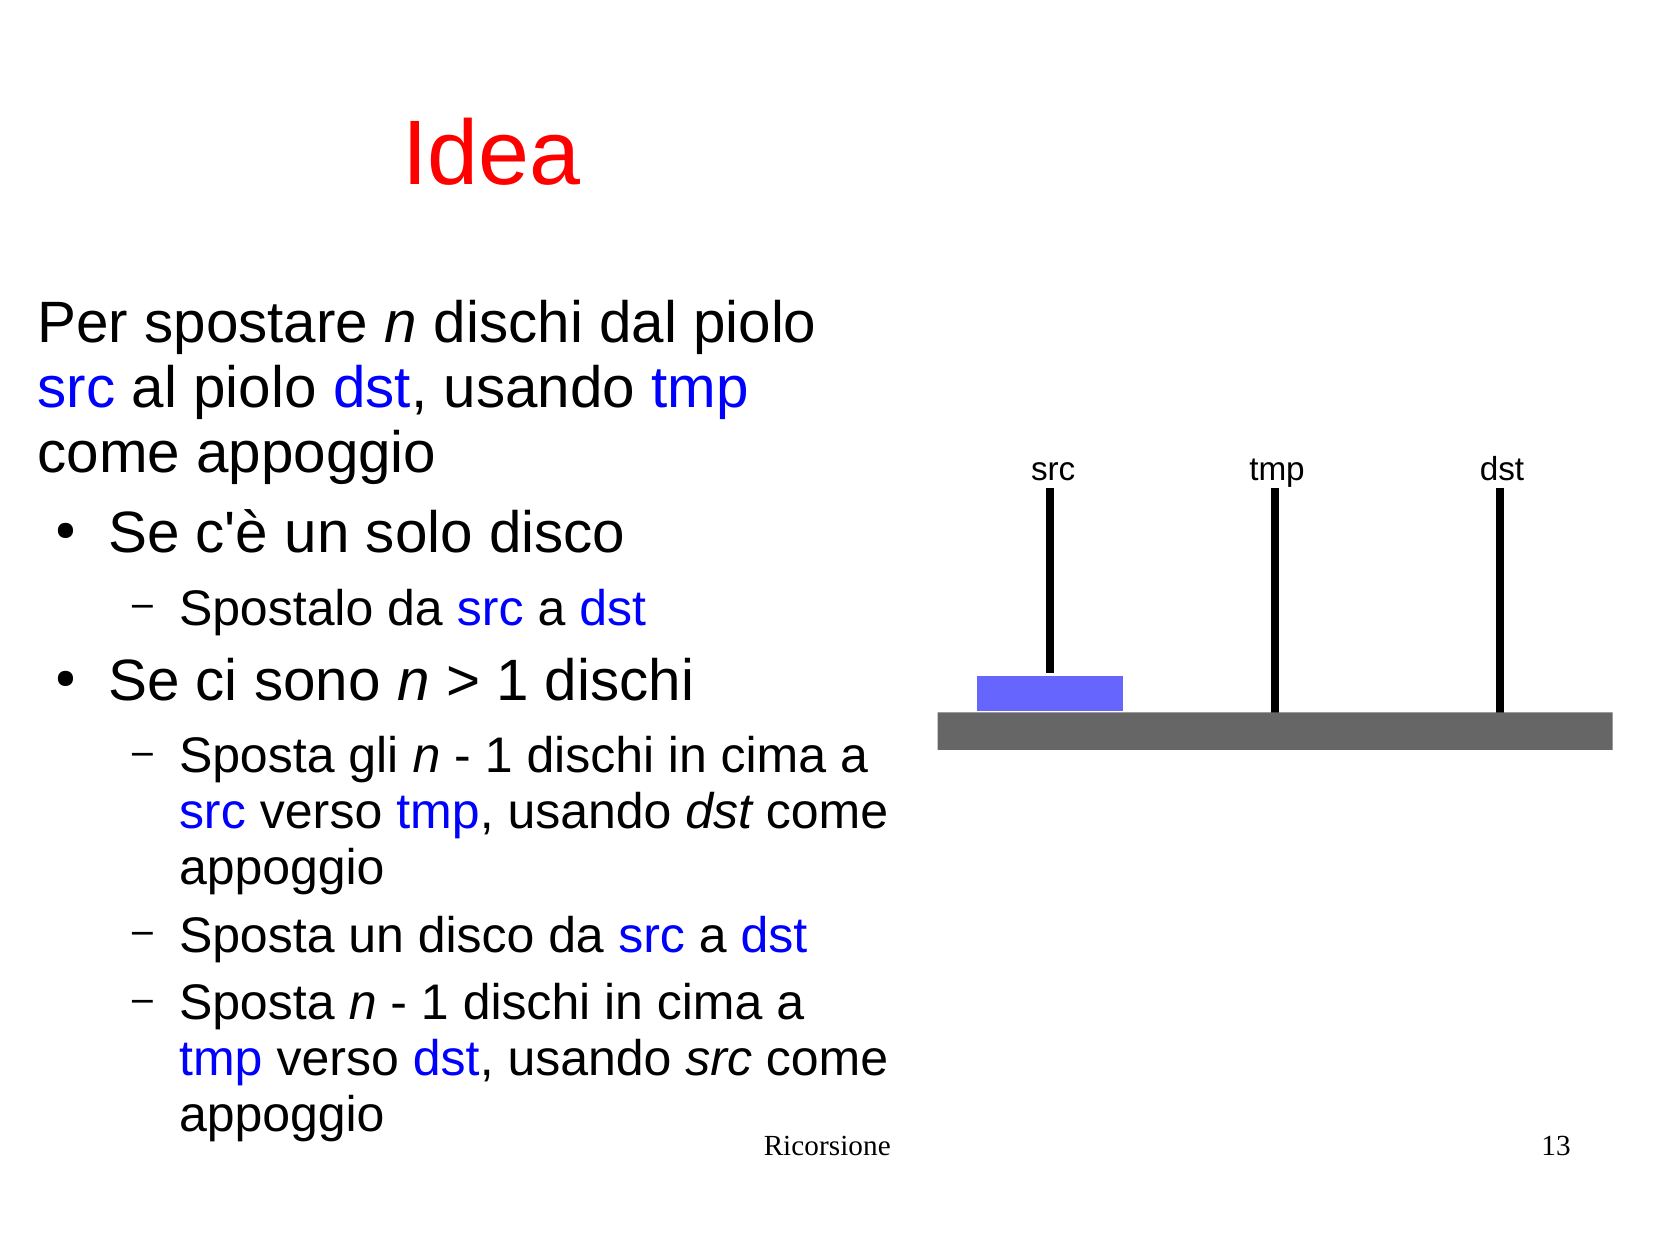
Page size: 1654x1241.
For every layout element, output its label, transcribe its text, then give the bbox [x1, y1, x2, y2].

text_box src [1031, 450, 1076, 488]
title Idea [82, 49, 901, 257]
text_box dst [1479, 450, 1525, 488]
text_box tmp [1249, 450, 1306, 488]
list Per spostare n dischi dal piolo src al piolo dst, usando tmp come appoggio Se c'è un solo disco Spostalo da src a dst Se ci sono n > 1 dischi Sposta gli n - 1 dischi in cima a src verso tmp, usando dst come appoggio Sposta un disco da src a dst Sposta n - 1 dischi in cima a tmp verso dst, usando src come appoggio [37, 290, 901, 1148]
text_box [937, 674, 1613, 750]
